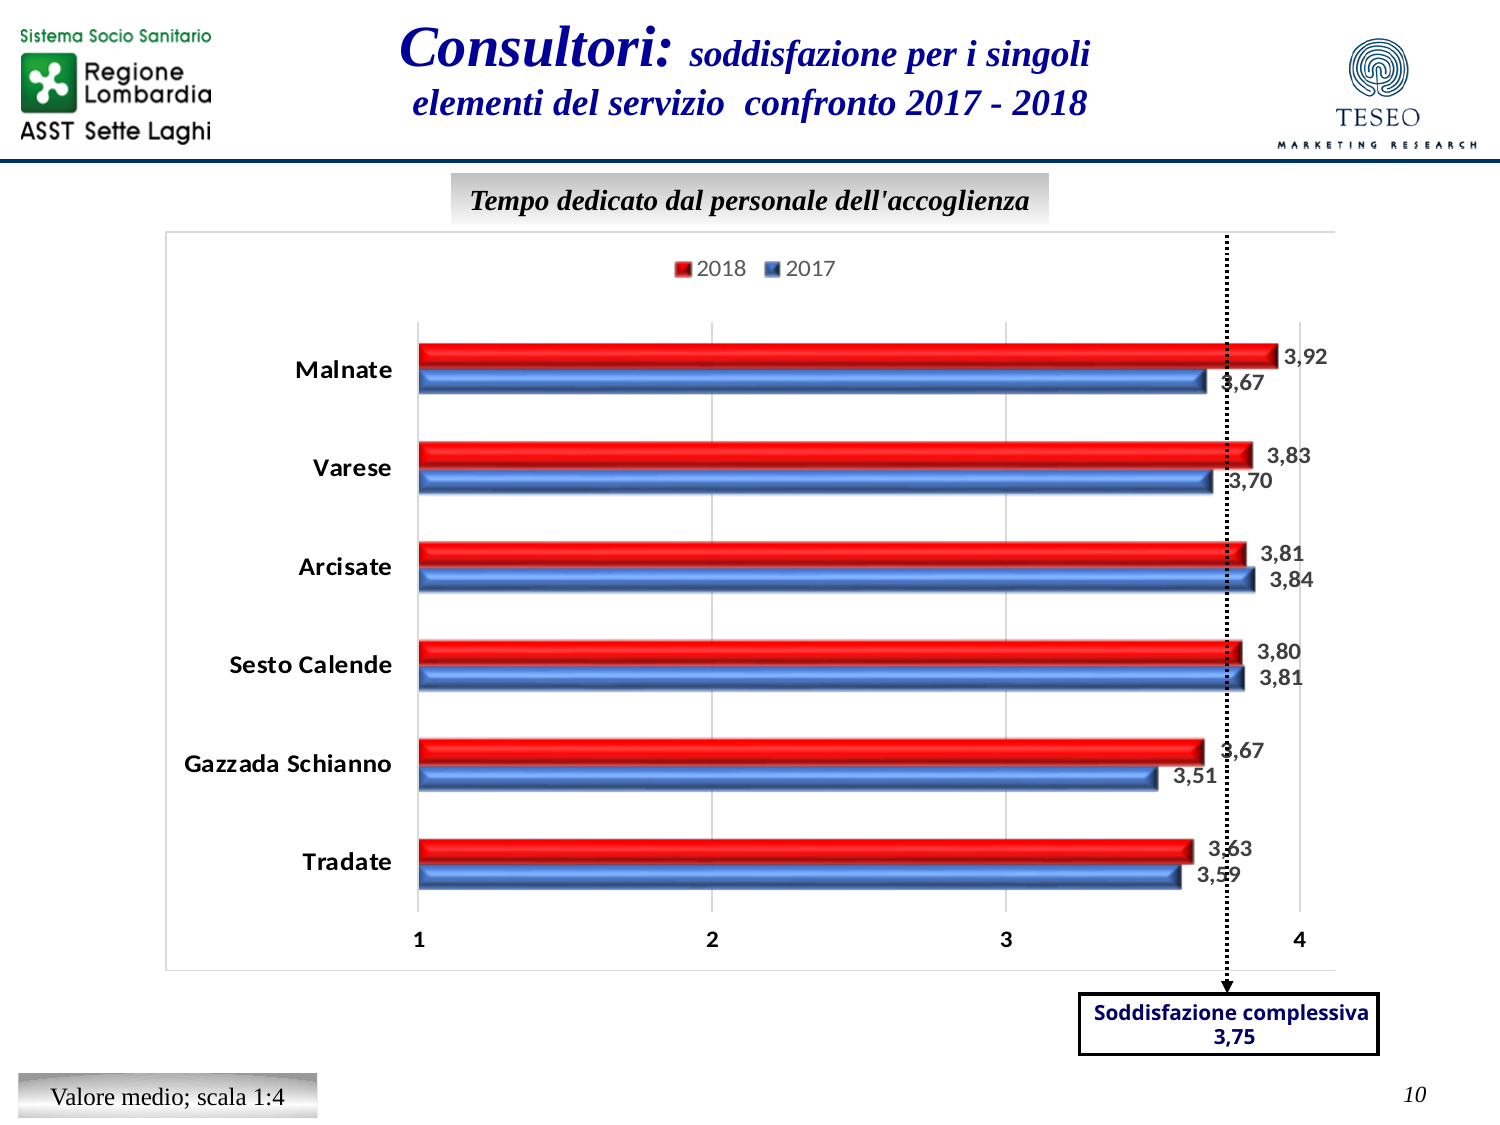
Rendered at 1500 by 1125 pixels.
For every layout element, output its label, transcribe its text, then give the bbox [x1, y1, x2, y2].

text_box Valore medio; scala 1:4 [18, 1073, 318, 1118]
picture [21, 26, 206, 148]
text_box Soddisfazione complessiva 3,75 [1079, 993, 1379, 1055]
picture [1294, 30, 1481, 149]
picture [165, 230, 1335, 971]
text_box Consultori: soddisfazione per i singoli elementi del servizio confronto 2017 - 2018 [206, 25, 1294, 151]
text_box Tempo dedicato dal personale dell'accoglienza [451, 173, 1049, 224]
